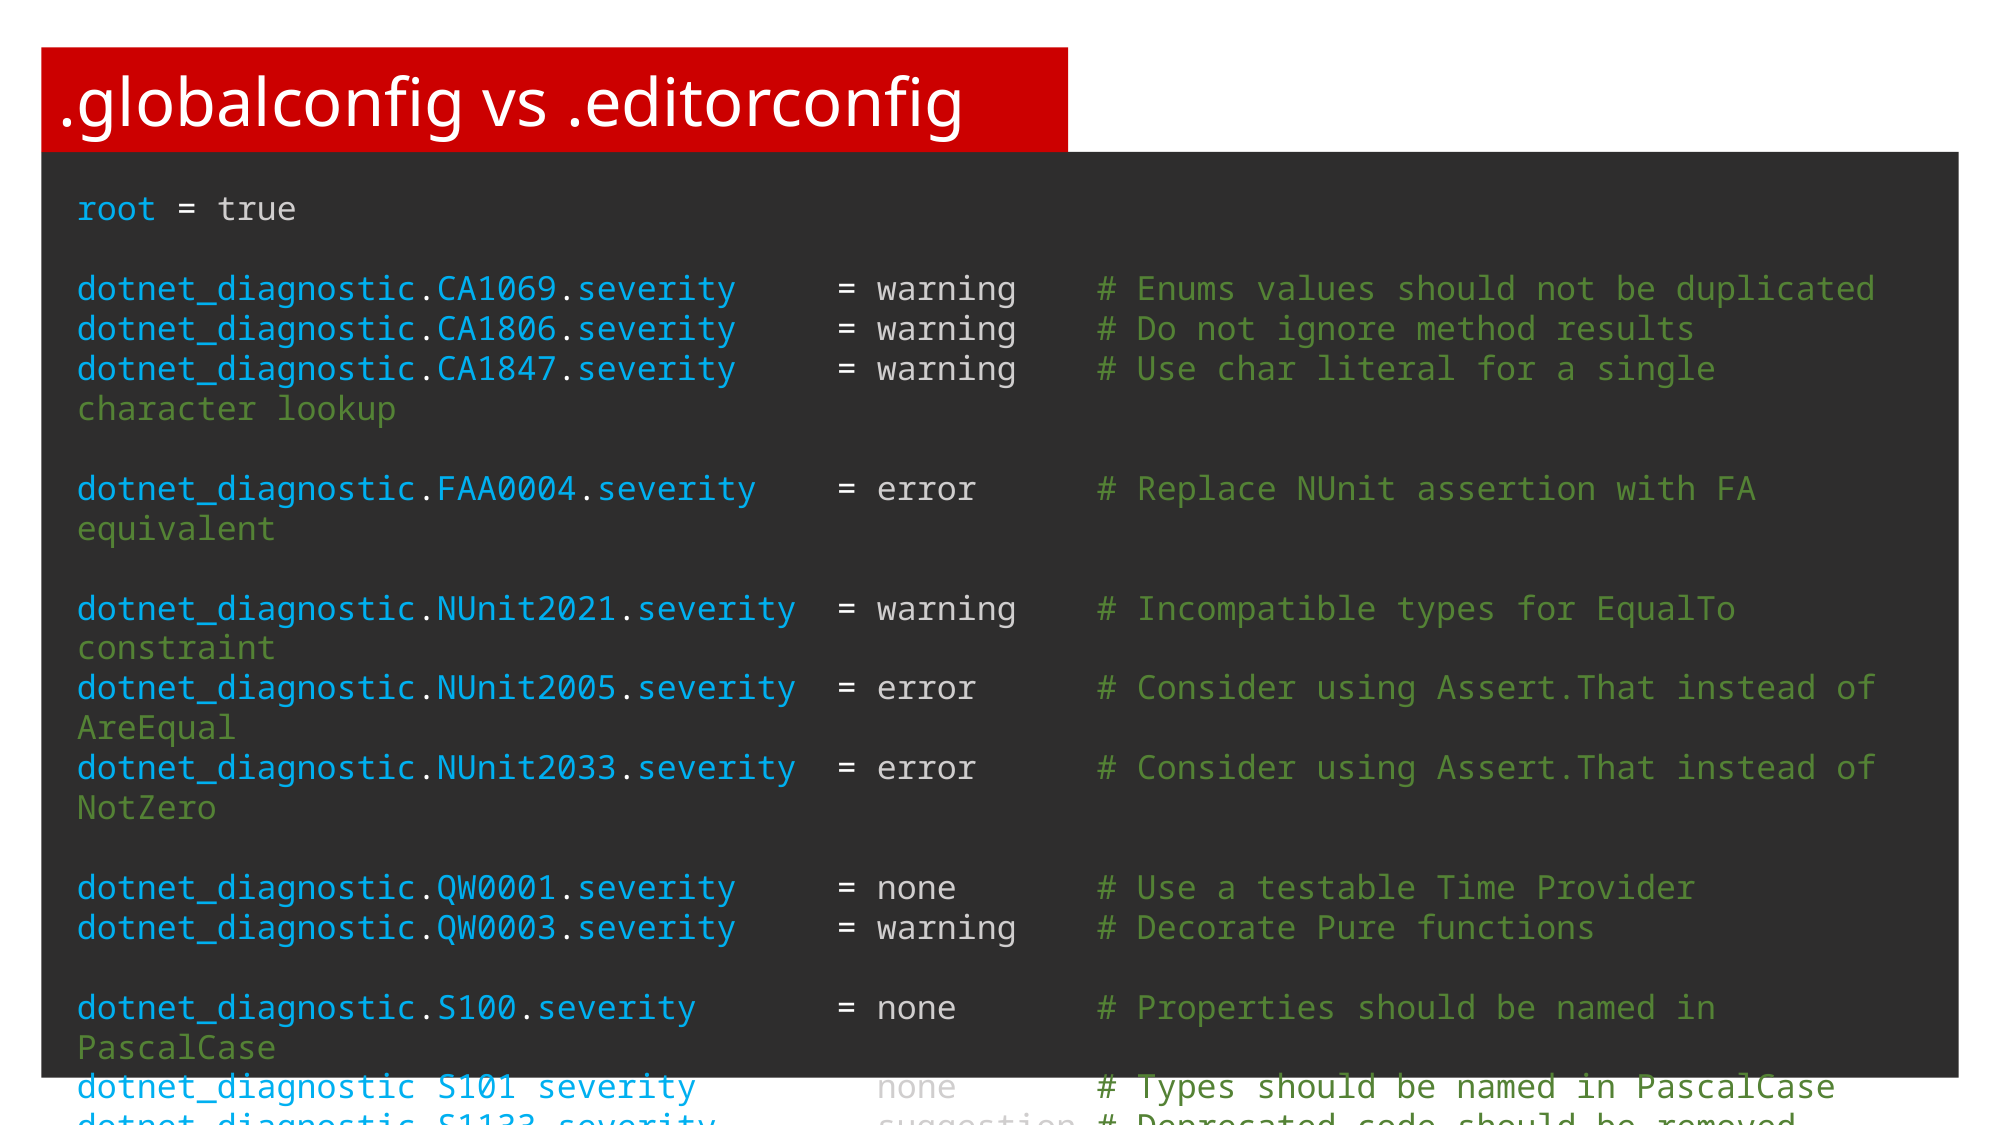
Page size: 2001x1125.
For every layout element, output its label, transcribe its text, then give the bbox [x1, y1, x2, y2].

text_box .globalconfig vs .editorconfig [41, 47, 1069, 153]
text_box [41, 152, 1959, 1078]
text_box [261, 1043, 271, 1048]
text_box [221, 1050, 230, 1057]
text_box root = true dotnet_diagnostic.CA1069.severity = warning # Enums values should not be duplicated dotnet_diagnostic.CA1806.severity = warning # Do not ignore method results dotnet_diagnostic.CA1847.severity = warning # Use char literal for a single character lookup dotnet_diagnostic.FAA0004.severity = error # Replace NUnit assertion with FA equivalent dotnet_diagnostic.NUnit2021.severity = warning # Incompatible types for EqualTo constraint dotnet_diagnostic.NUnit2005.severity = error # Consider using Assert.That instead of AreEqual dotnet_diagnostic.NUnit2033.severity = error # Consider using Assert.That instead of NotZero dotnet_diagnostic.QW0001.severity = none # Use a testable Time Provider dotnet_diagnostic.QW0003.severity = warning # Decorate Pure functions dotnet_diagnostic.S100.severity = none # Properties should be named in PascalCase dotnet_diagnostic.S101.severity = none # Types should be named in PascalCase dotnet_diagnostic.S1133.severity = suggestion # Deprecated code should be removed dotnet_diagnostic.S107.severity = warning # Methods should not have too many parameters dotnet_diagnostic.SYSLIB1044.severity = none # Regex gen couldn't generate completely [41, 152, 1935, 1042]
text_box [82, 1042, 91, 1047]
text_box [161, 1050, 170, 1057]
text_box [101, 1050, 110, 1057]
